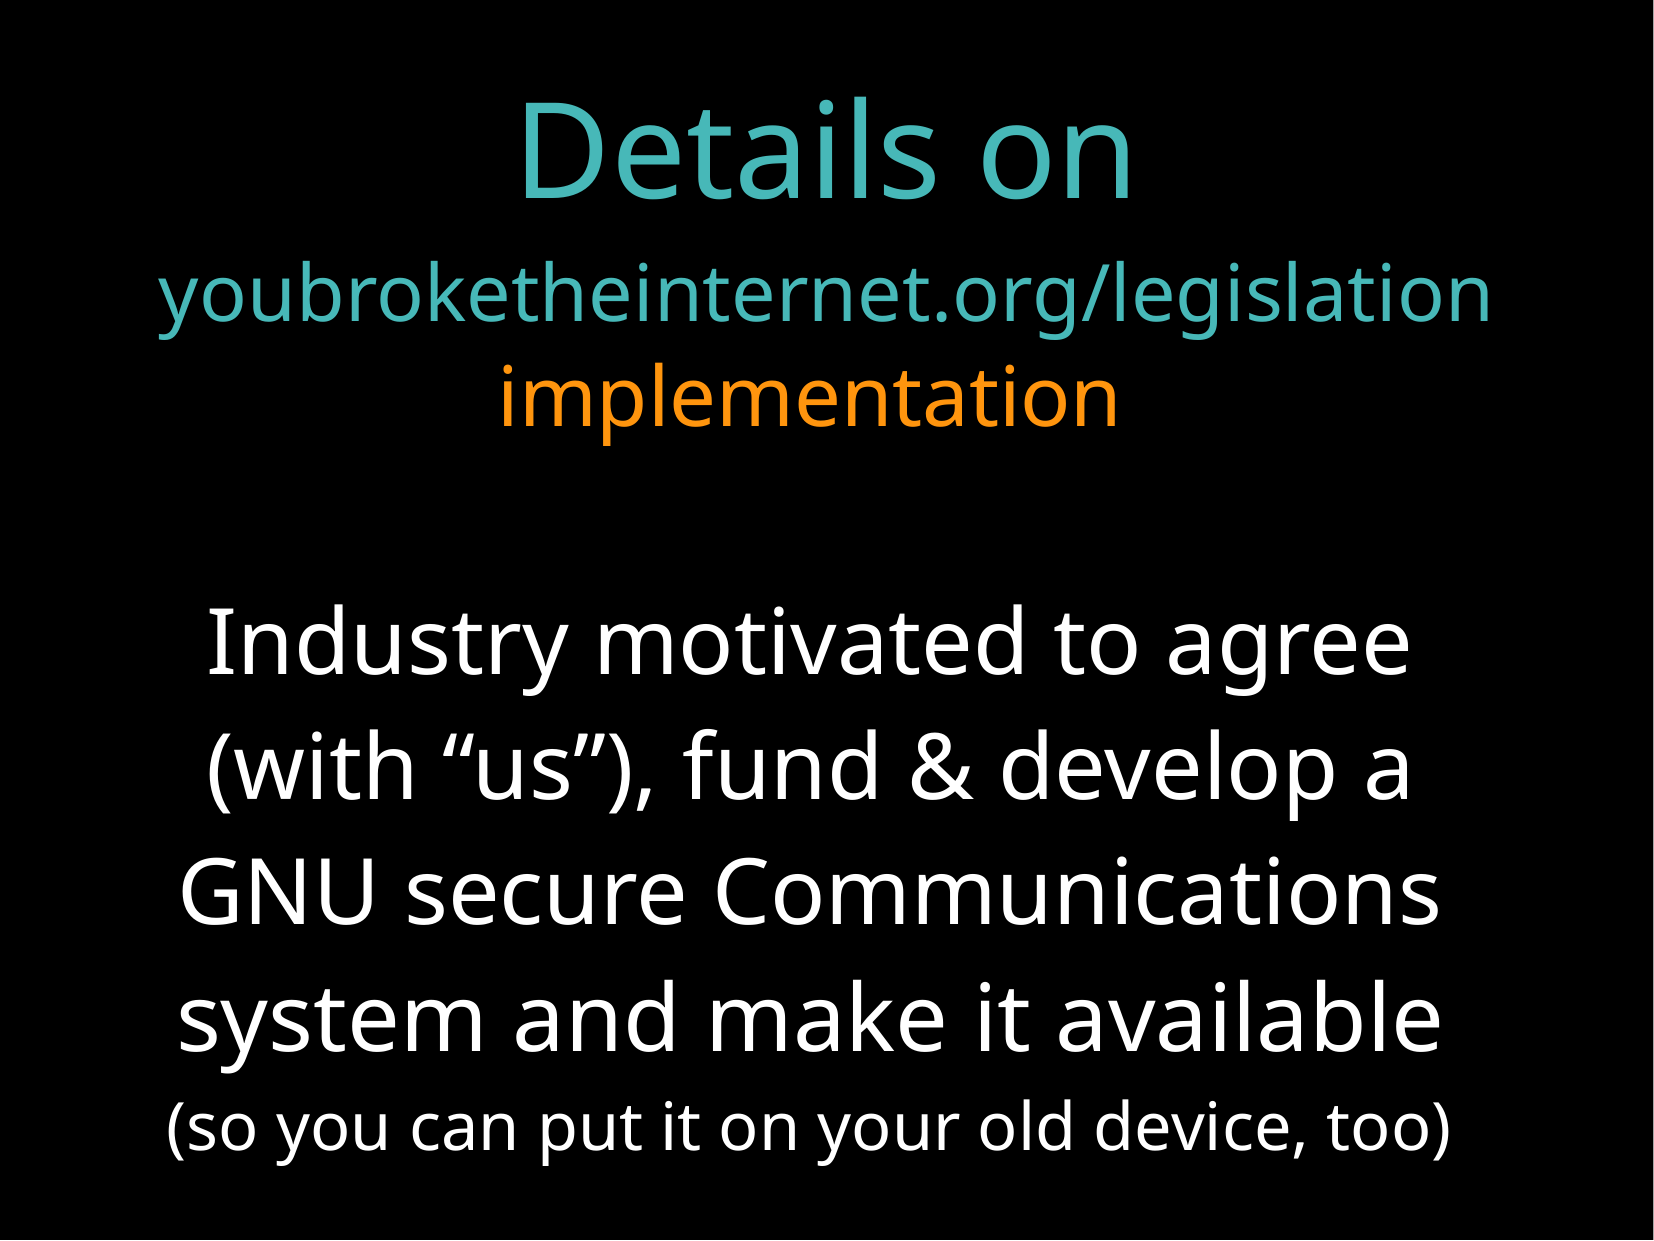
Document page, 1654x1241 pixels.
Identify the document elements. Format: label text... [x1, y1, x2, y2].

title Details on youbroketheinternet.org/legislation [82, 88, 1571, 312]
subtitle implementation Industry motivated to agree (with “us”), fund & develop a GNU secure Communications system and make it available (so you can put it on your old device, too) [82, 337, 1538, 1057]
